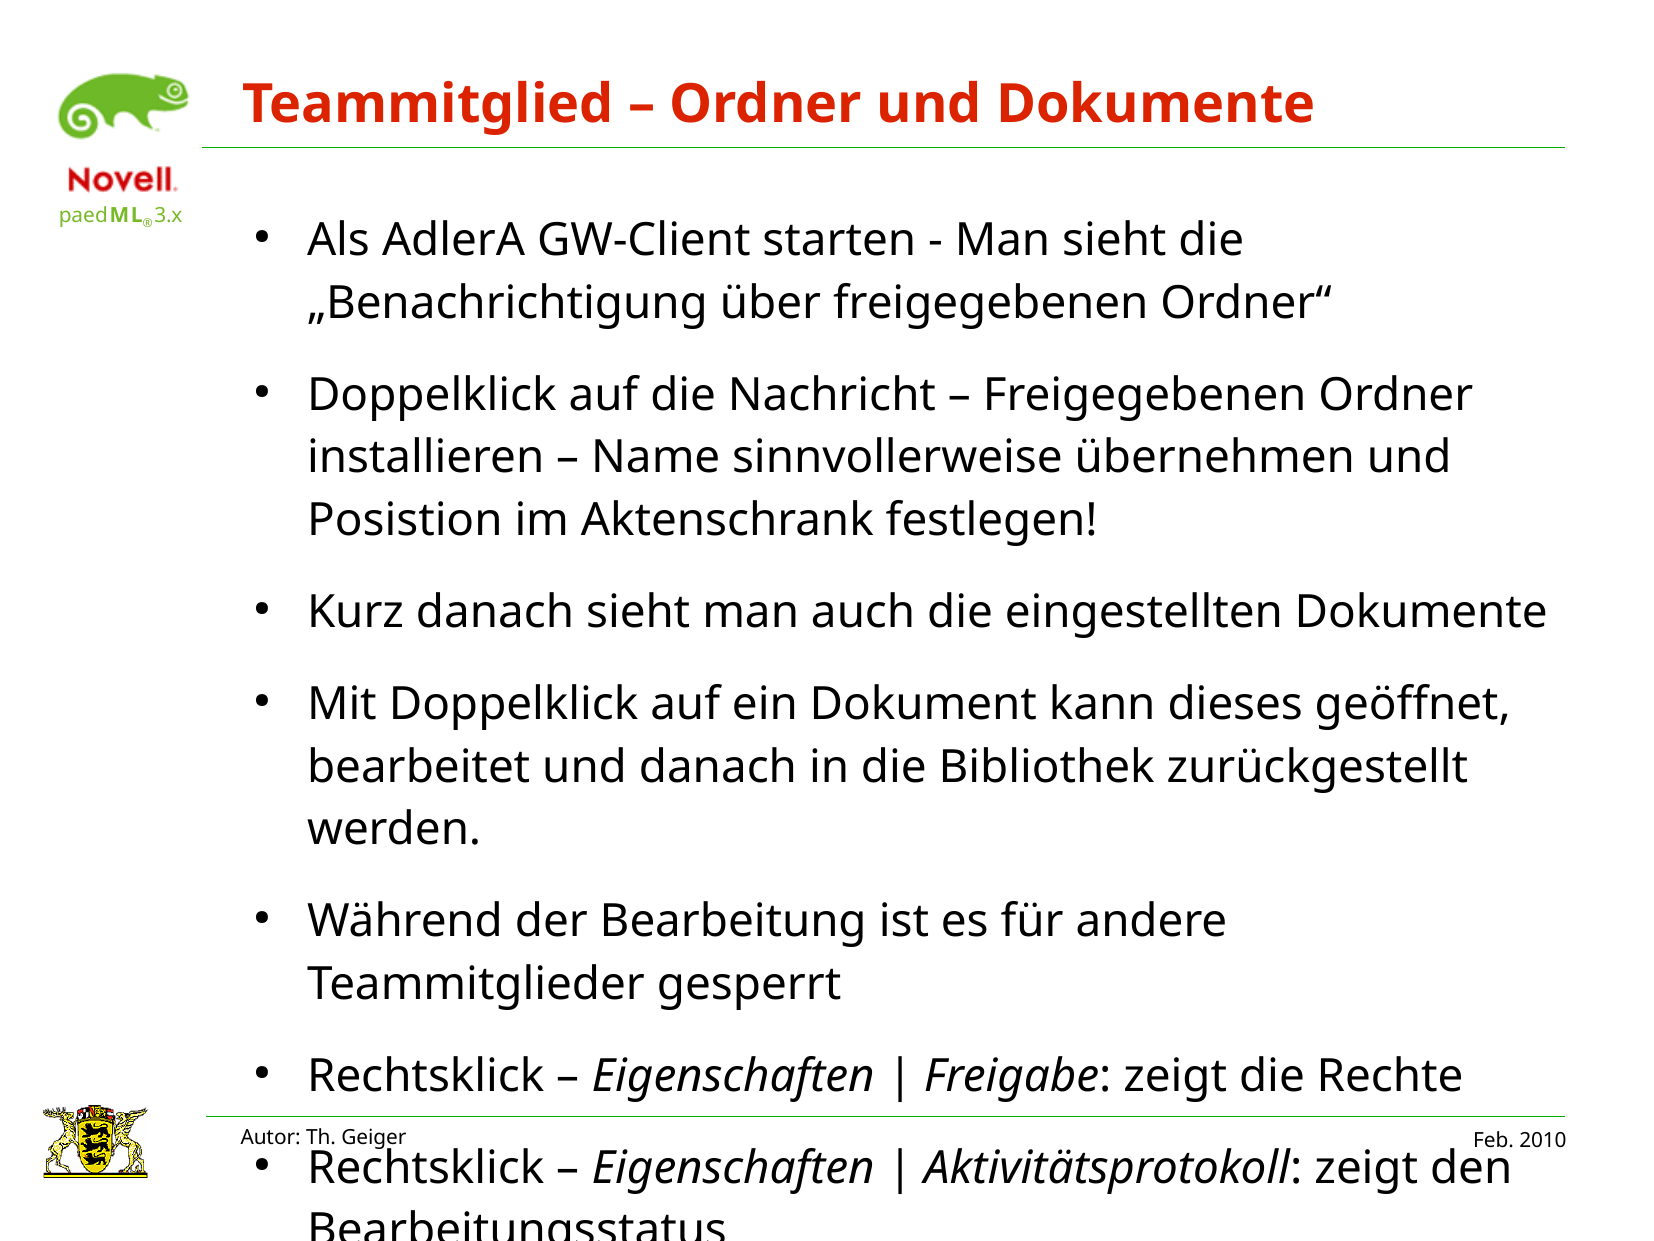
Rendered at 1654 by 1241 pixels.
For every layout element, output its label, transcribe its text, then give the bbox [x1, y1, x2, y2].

title Teammitglied – Ordner und Dokumente [242, 67, 1577, 136]
picture [44, 56, 202, 214]
picture [41, 1104, 148, 1180]
list Als AdlerA GW-Client starten - Man sieht die „Benachrichtigung über freigegebenen Ordner“ Doppelklick auf die Nachricht – Freigegebenen Ordner installieren – Name sinnvollerweise übernehmen und Posistion im Aktenschrank festlegen! Kurz danach sieht man auch die eingestellten Dokumente Mit Doppelklick auf ein Dokument kann dieses geöffnet, bearbeitet und danach in die Bibliothek zurückgestellt werden. Während der Bearbeitung ist es für andere Teammitglieder gesperrt Rechtsklick – Eigenschaften | Freigabe: zeigt die Rechte Rechtsklick – Eigenschaften | Aktivitätsprotokoll: zeigt den Bearbeitungsstatus [236, 206, 1565, 1103]
